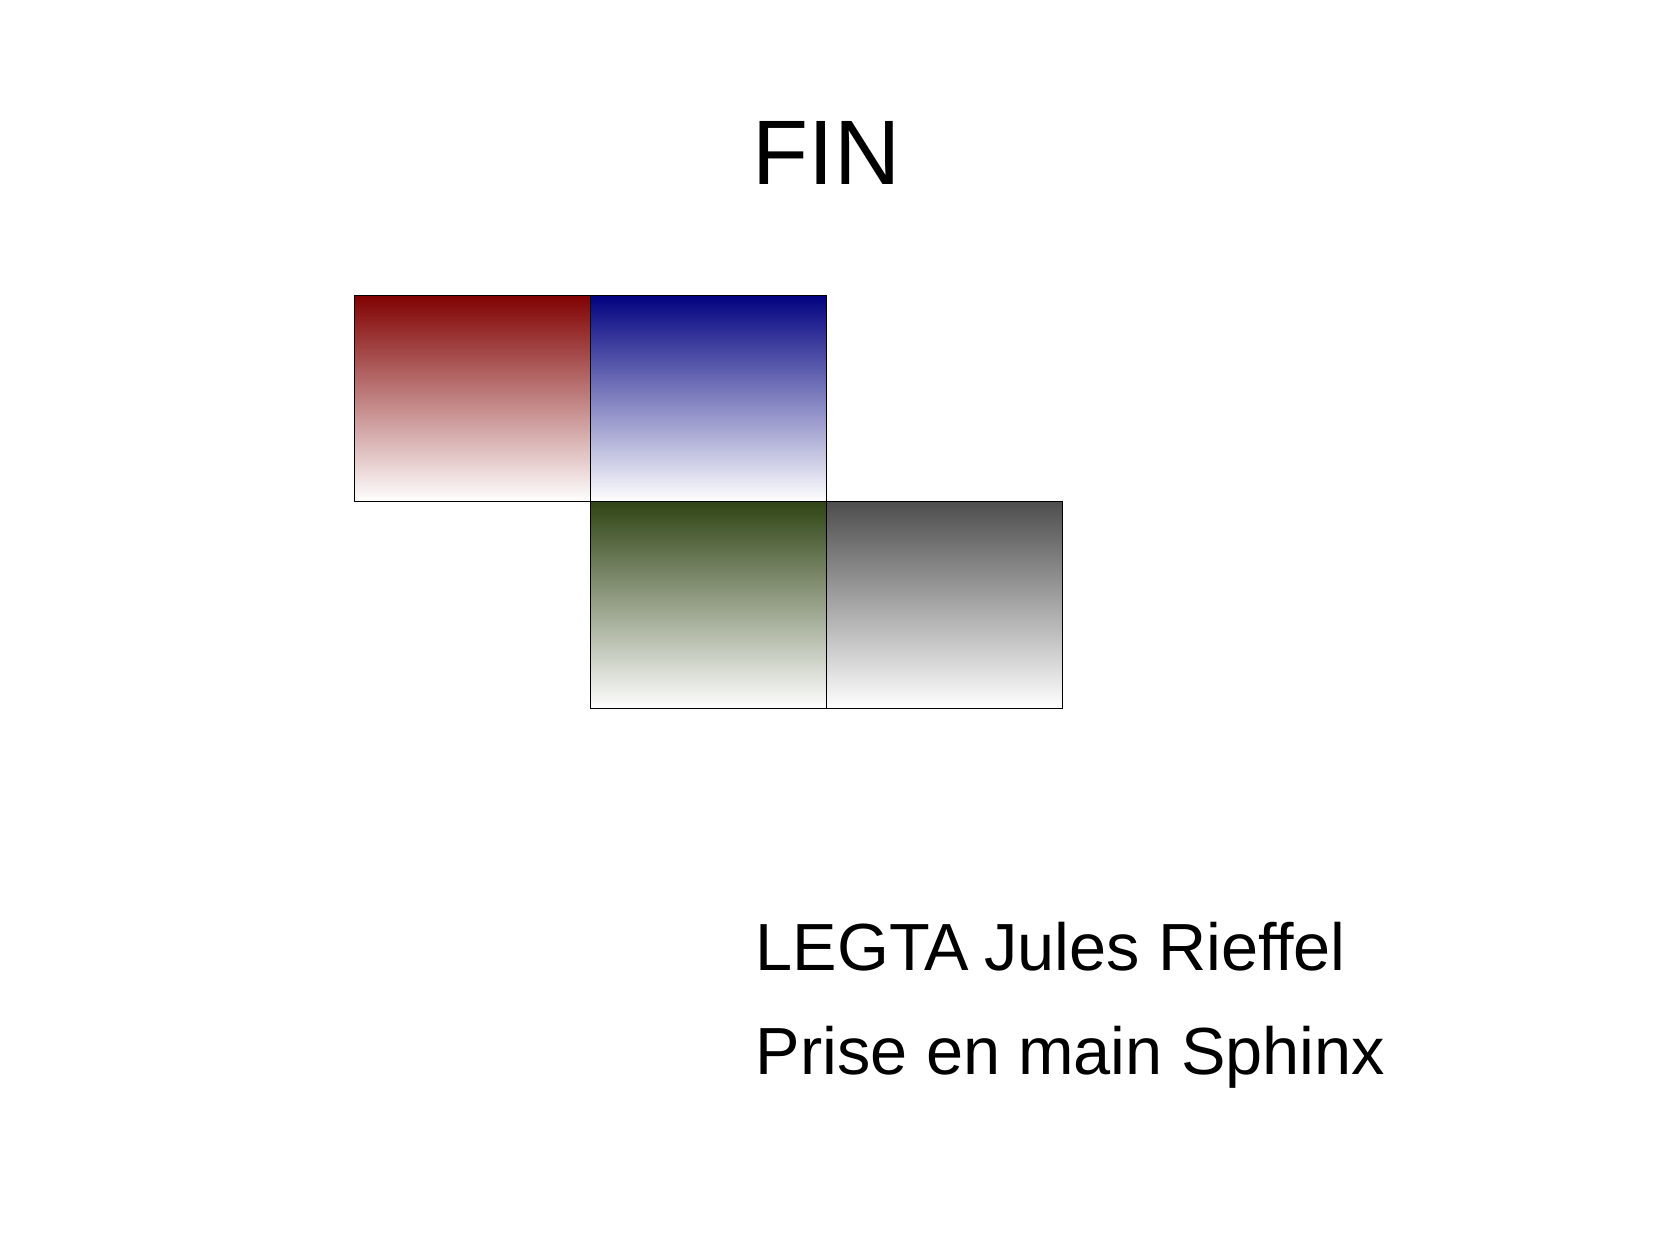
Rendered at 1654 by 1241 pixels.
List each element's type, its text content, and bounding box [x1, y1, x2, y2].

list LEGTA Jules Rieffel Prise en main Sphinx [738, 910, 1571, 1123]
text_box [354, 295, 1063, 709]
title FIN [82, 49, 1571, 257]
